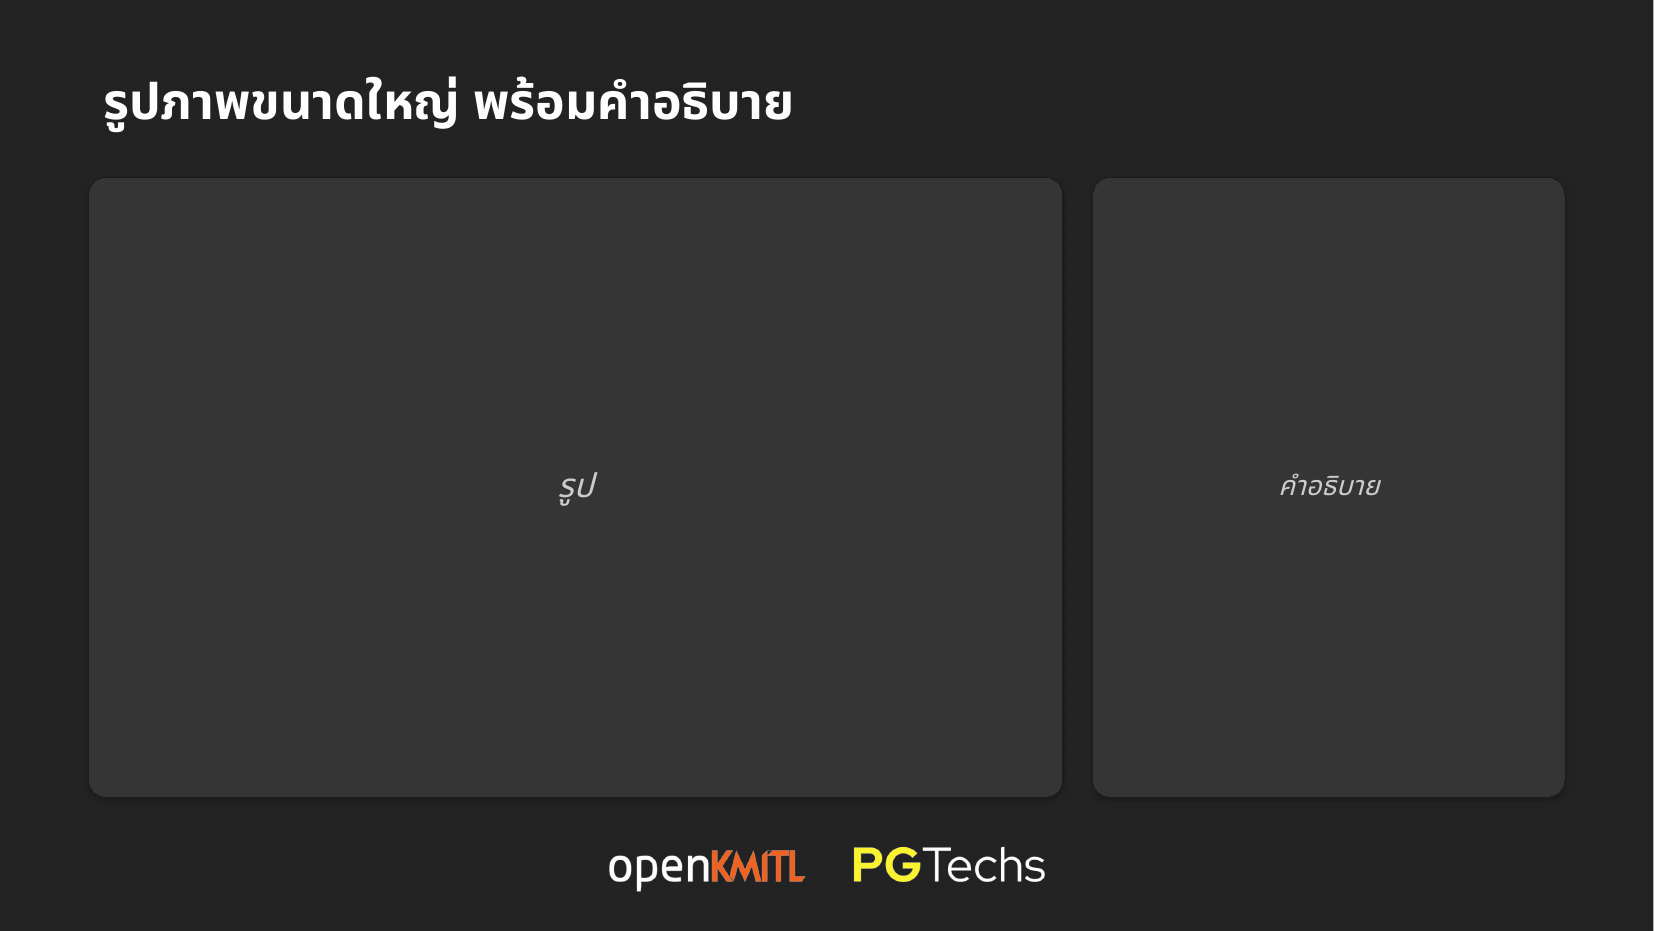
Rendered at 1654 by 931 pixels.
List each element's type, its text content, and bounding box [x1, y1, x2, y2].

text_box คำอธิบาย [1092, 177, 1566, 797]
text_box รูปภาพขนาดใหญ่ พร้อมคำอธิบาย [88, 59, 1565, 178]
picture [0, 0, 1654, 931]
text_box รูป [88, 177, 1063, 797]
